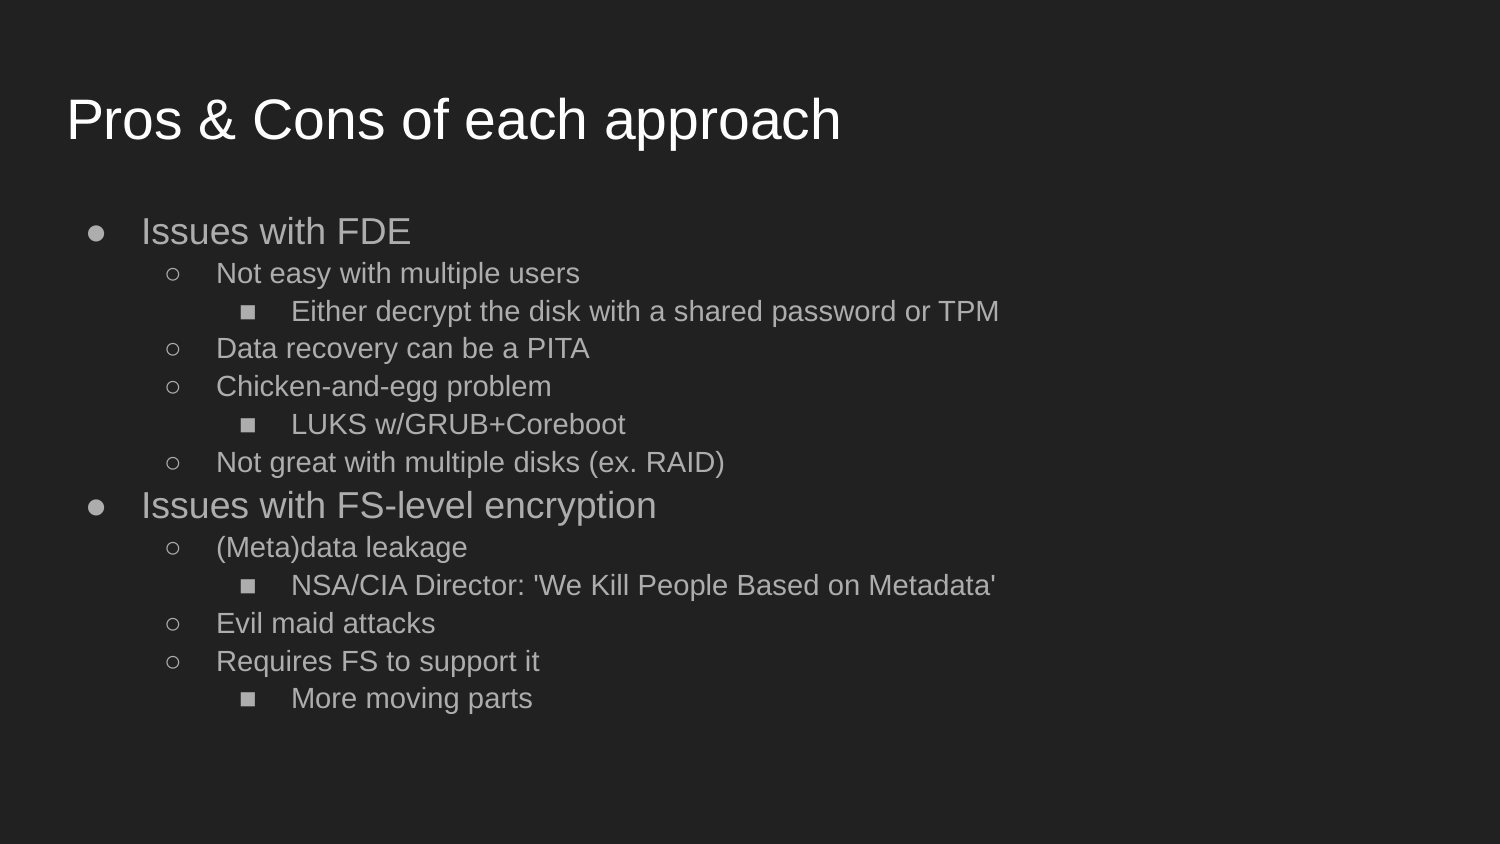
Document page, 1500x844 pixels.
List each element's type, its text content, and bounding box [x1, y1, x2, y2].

list Issues with FDE Not easy with multiple users Either decrypt the disk with a shared password or TPM Data recovery can be a PITA Chicken-and-egg problem LUKS w/GRUB+Coreboot Not great with multiple disks (ex. RAID) Issues with FS-level encryption (Meta)data leakage NSA/CIA Director: 'We Kill People Based on Metadata' Evil maid attacks Requires FS to support it More moving parts [51, 189, 1449, 750]
title Pros & Cons of each approach [51, 72, 1449, 167]
